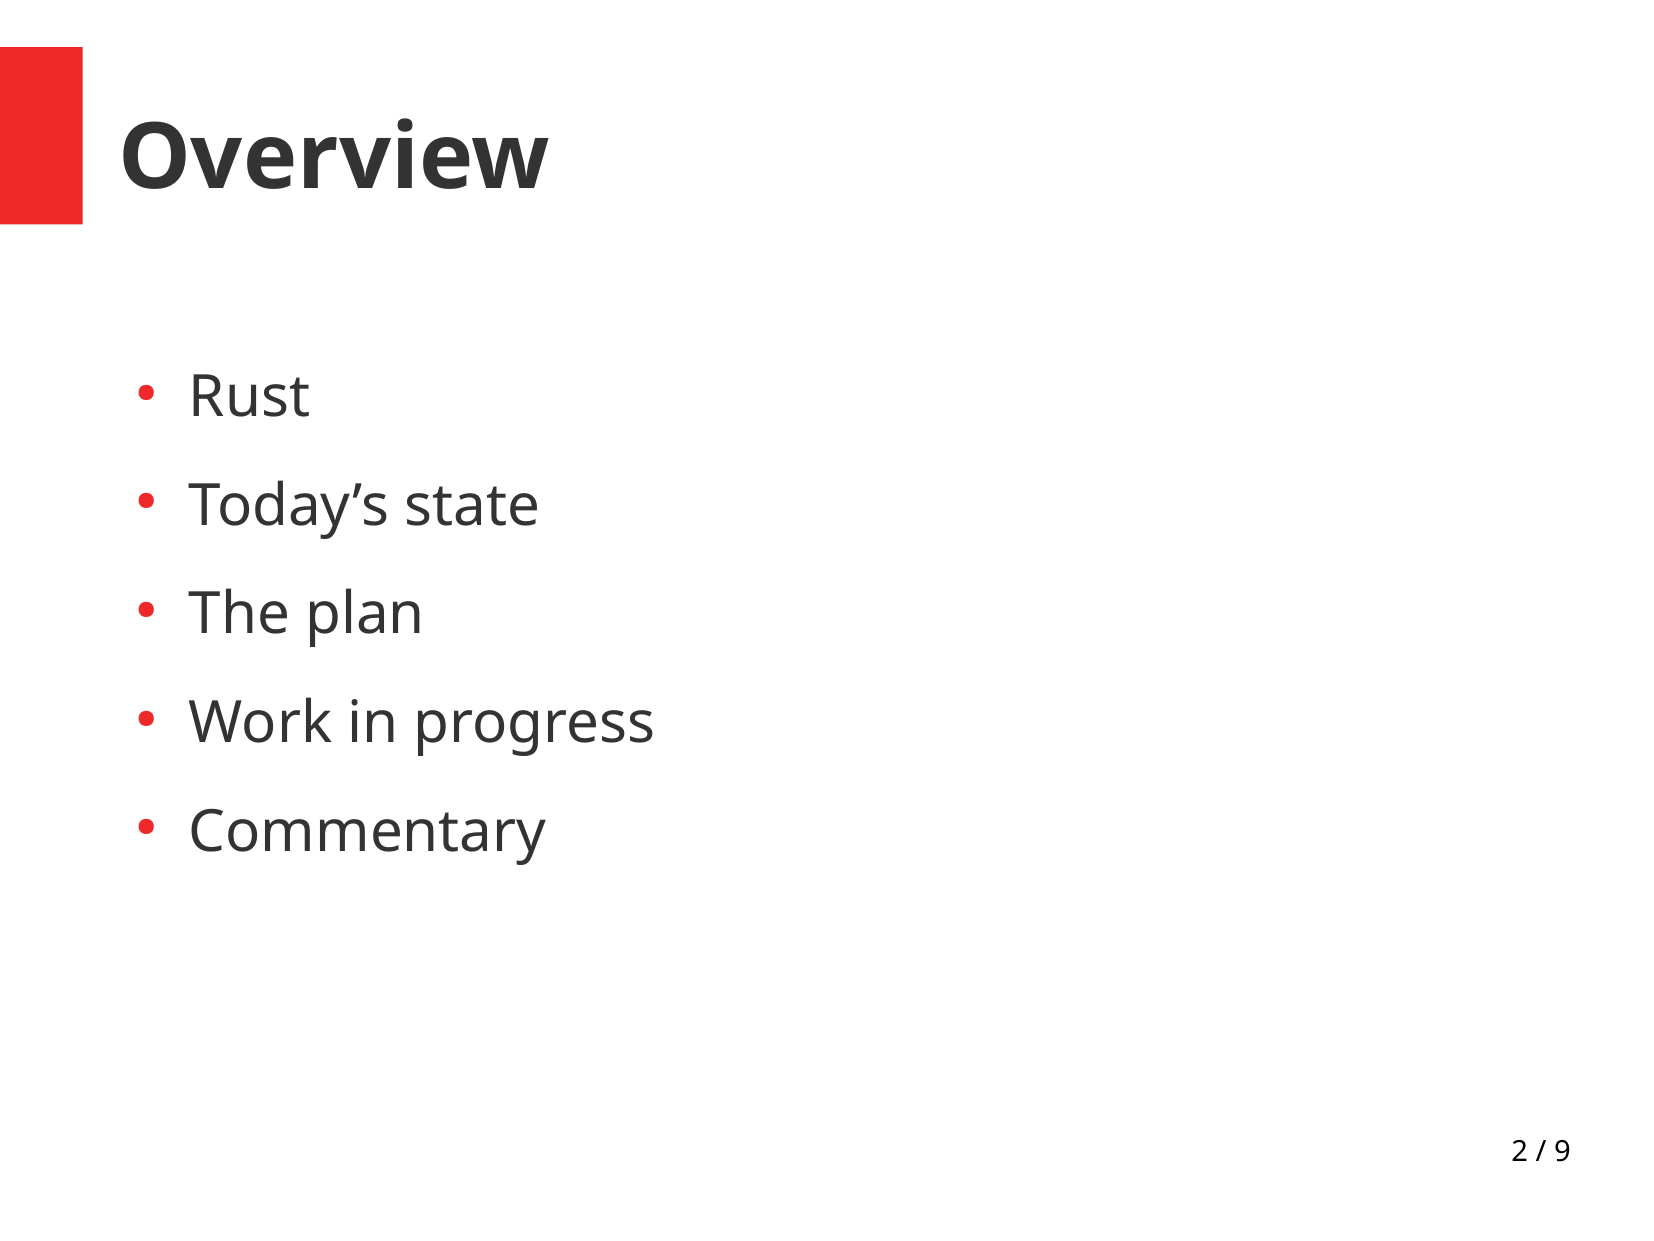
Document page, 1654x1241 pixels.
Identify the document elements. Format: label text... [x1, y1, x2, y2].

title Overview [118, 49, 1571, 257]
list Rust Today’s state The plan Work in progress Commentary [118, 354, 1536, 1074]
